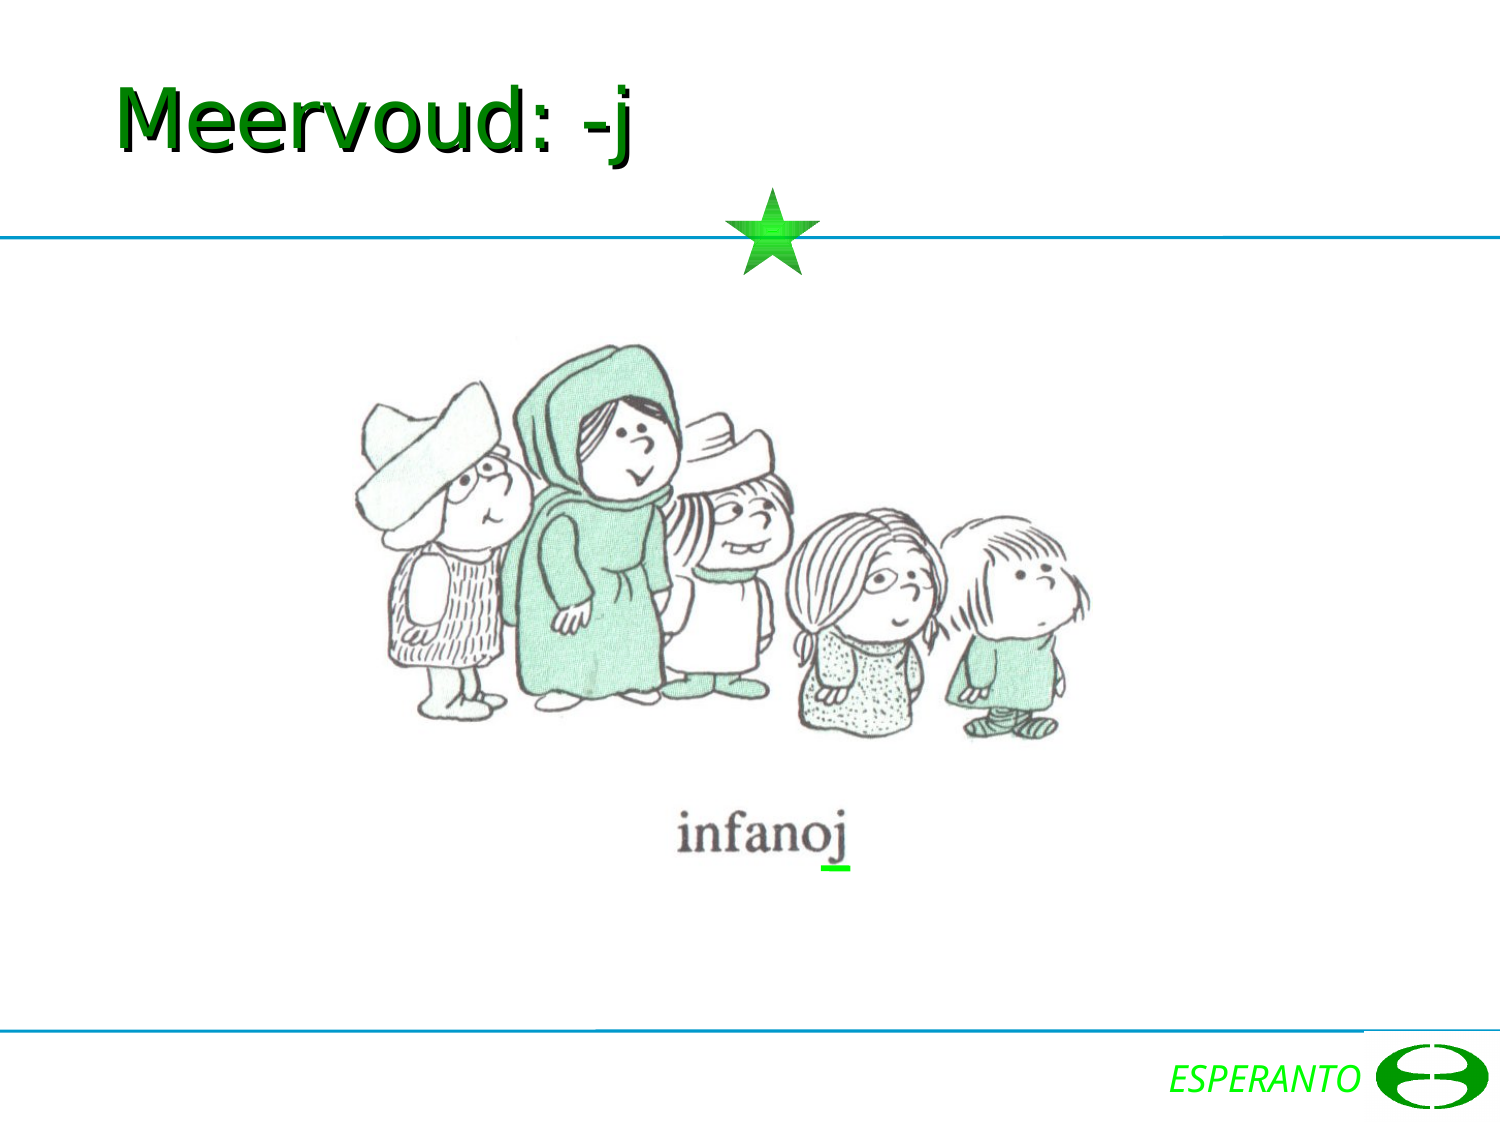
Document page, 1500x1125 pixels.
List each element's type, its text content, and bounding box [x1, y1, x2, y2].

picture [352, 336, 1093, 871]
title Meervoud: -j [112, 5, 1448, 245]
picture [1364, 1032, 1500, 1122]
